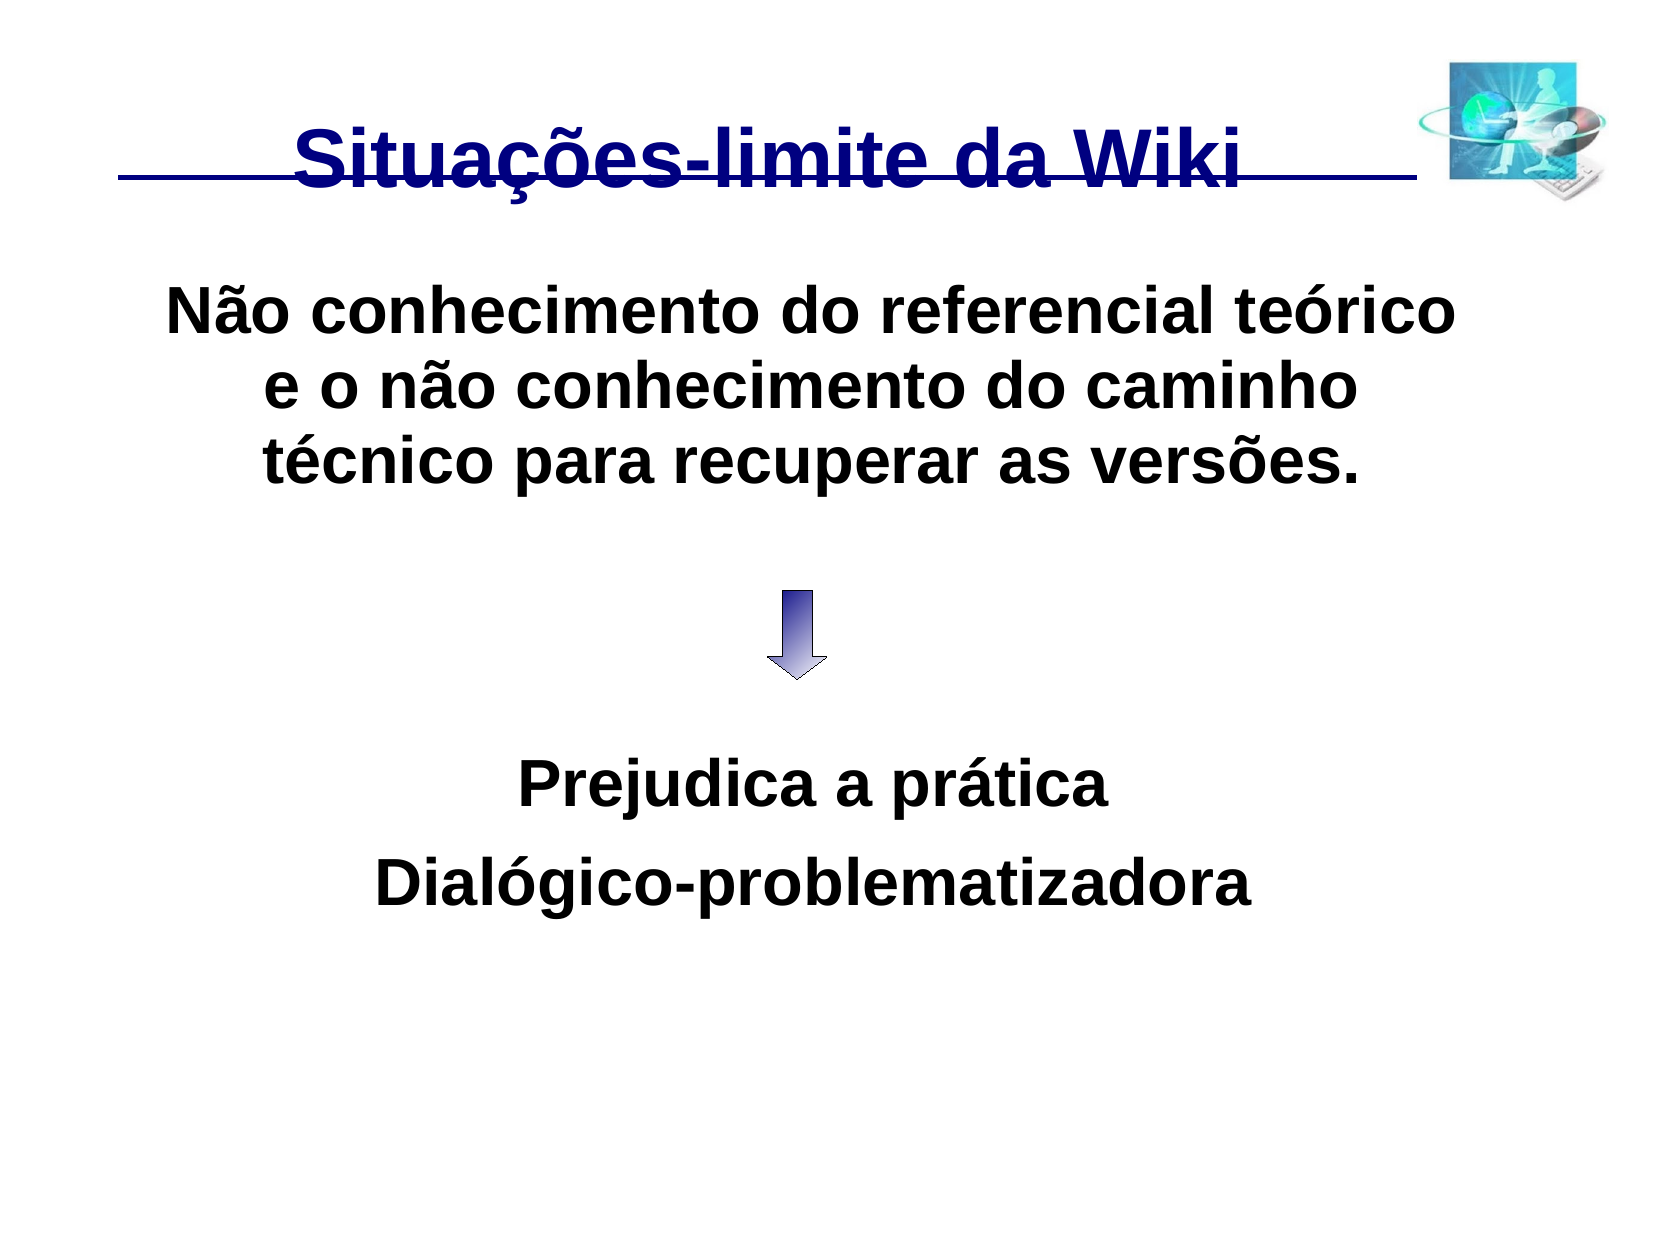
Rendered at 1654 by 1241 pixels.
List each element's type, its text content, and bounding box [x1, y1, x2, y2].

text_box Situações-limite da Wiki [203, 58, 1359, 166]
picture [1417, 59, 1609, 212]
text_box Não conhecimento do referencial teórico e o não conhecimento do caminho técnico para recuperar as versões. [147, 265, 1477, 505]
text_box [767, 590, 827, 680]
text_box Prejudica a prática Dialógico-problematizadora [236, 738, 1409, 976]
